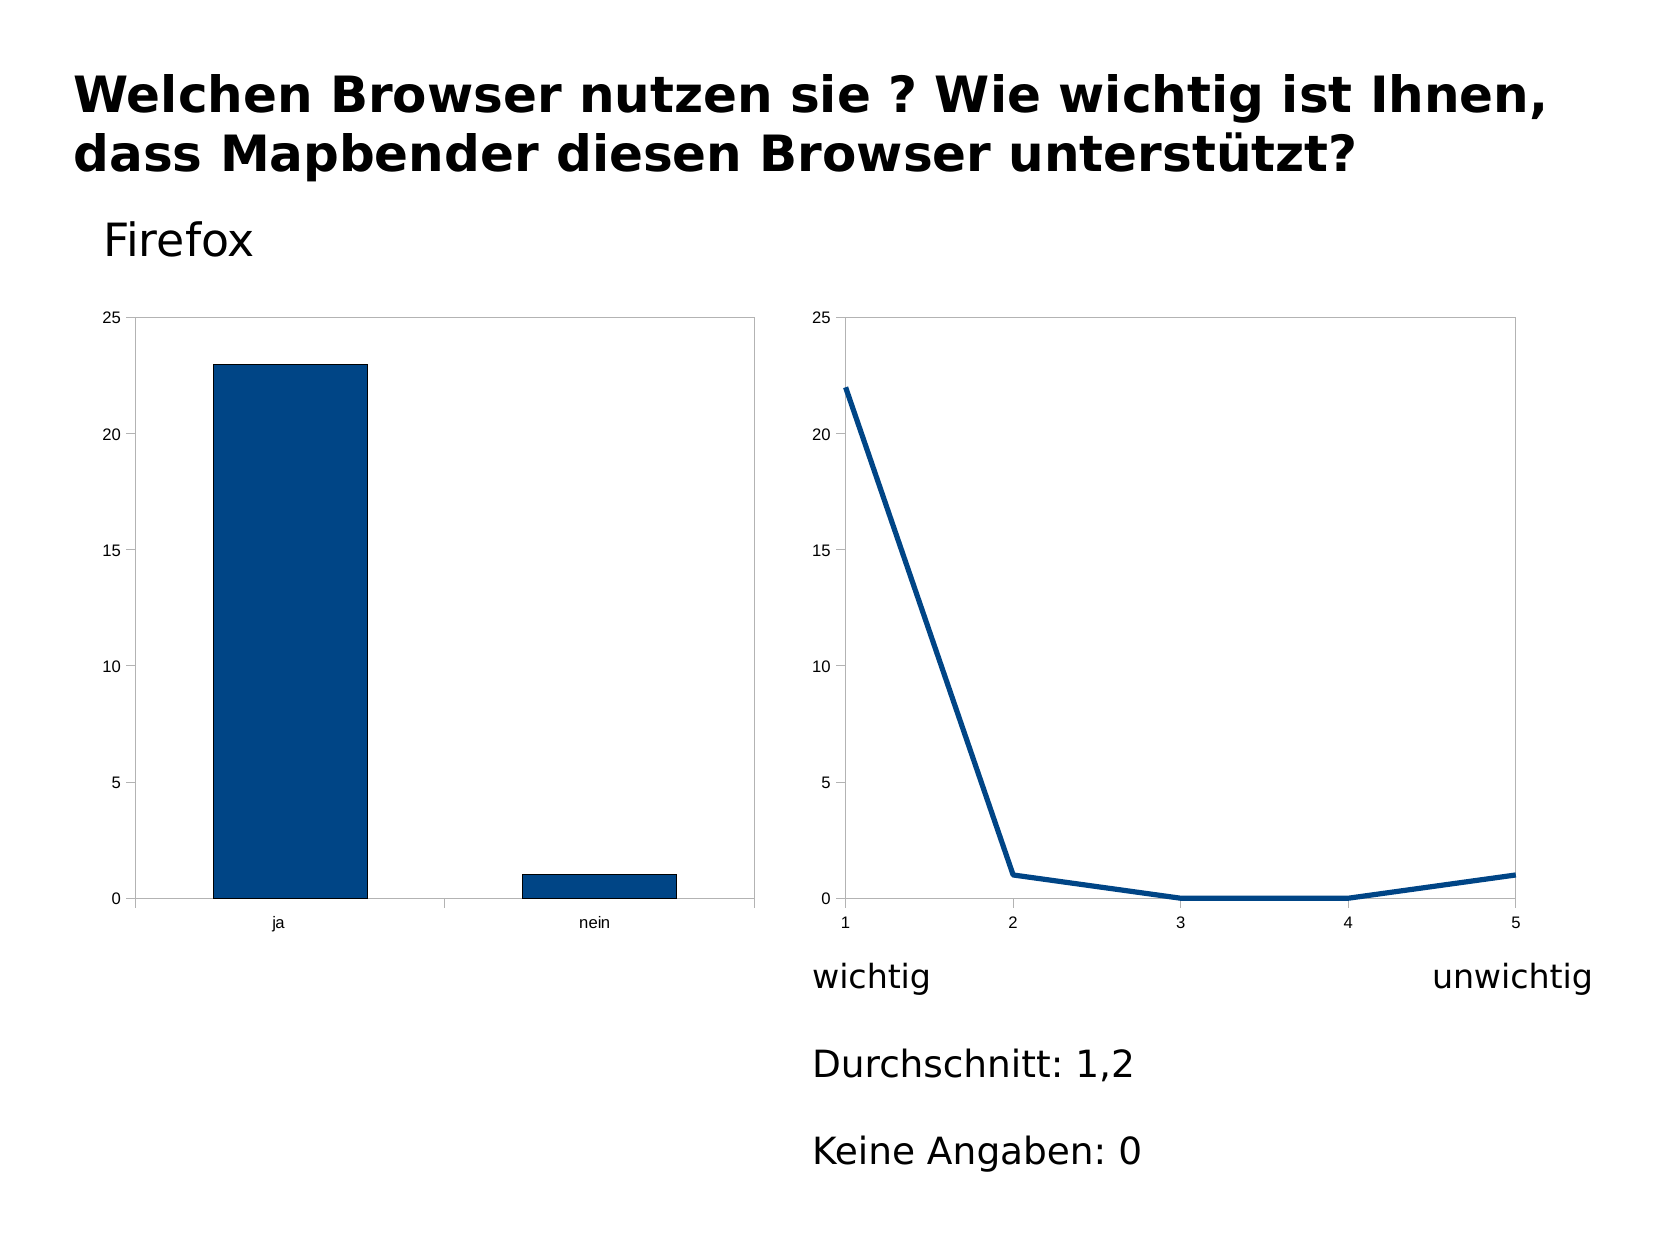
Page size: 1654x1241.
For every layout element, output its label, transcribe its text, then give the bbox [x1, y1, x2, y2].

text_box Welchen Browser nutzen sie ? Wie wichtig ist Ihnen, dass Mapbender diesen Browser unterstützt? [59, 59, 1595, 191]
chart [797, 295, 1536, 945]
text_box Durchschnitt: 1,2 Keine Angaben: 0 [797, 1035, 1447, 1182]
chart [88, 295, 768, 945]
text_box Firefox [88, 206, 296, 275]
text_box wichtig [797, 950, 1034, 1004]
text_box unwichtig [1417, 950, 1654, 1004]
